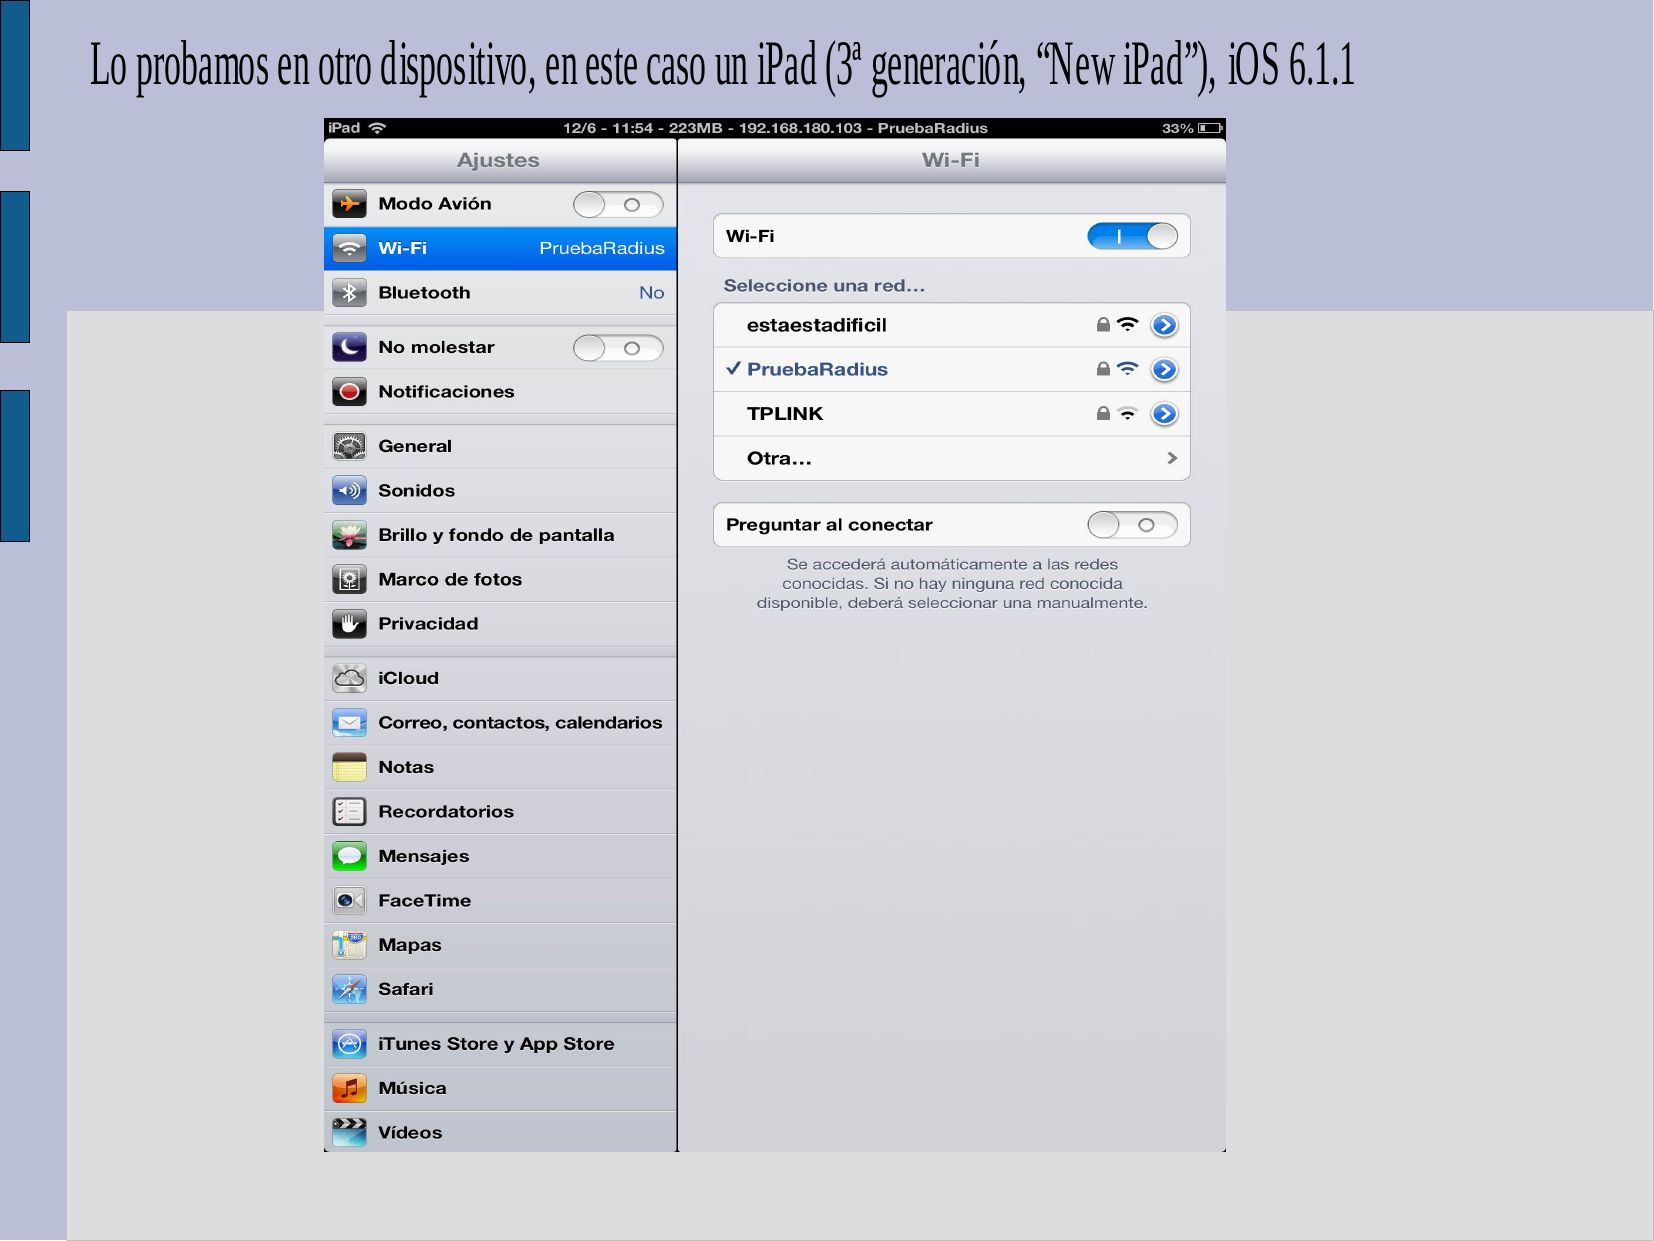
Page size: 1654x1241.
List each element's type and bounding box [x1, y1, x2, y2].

picture [324, 118, 1226, 1152]
chart [88, 25, 1445, 473]
